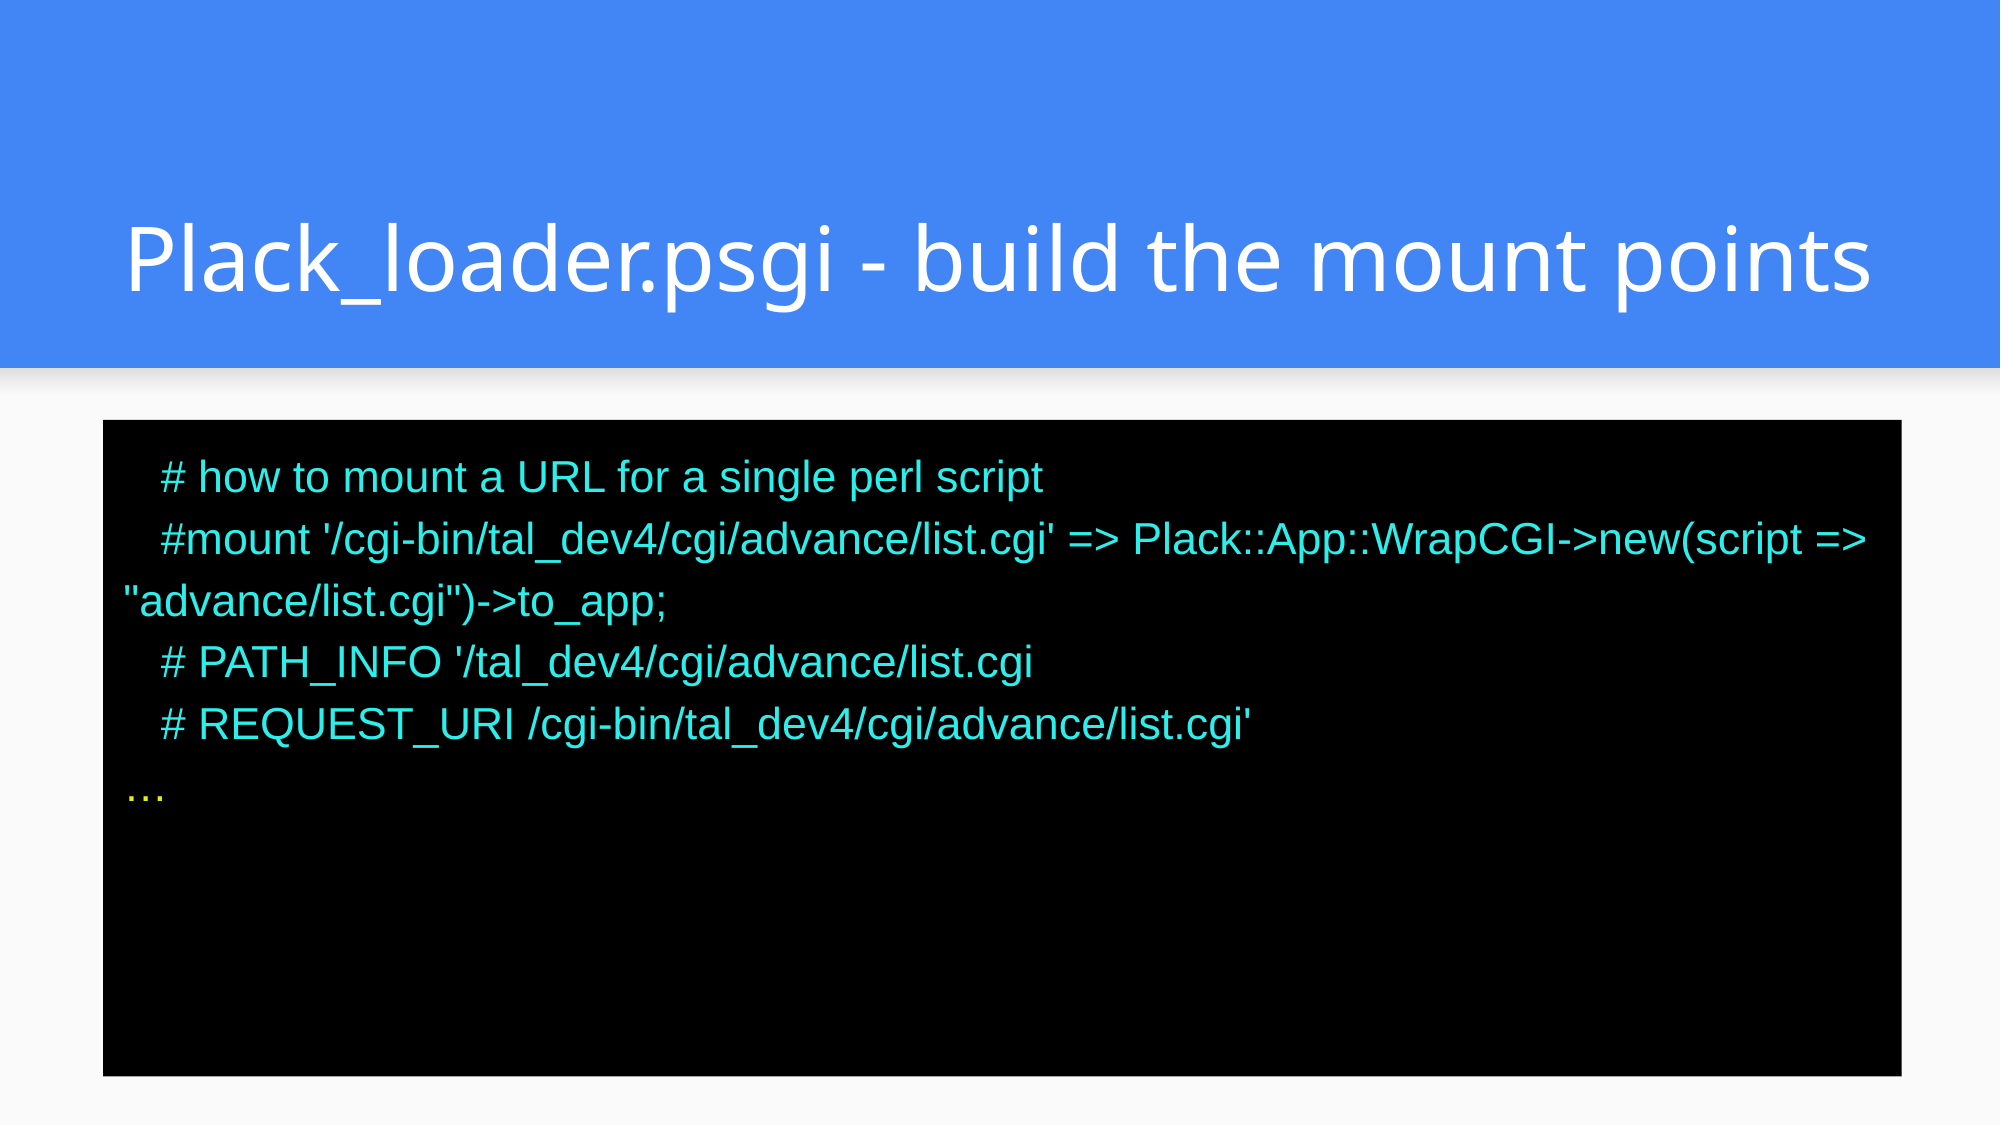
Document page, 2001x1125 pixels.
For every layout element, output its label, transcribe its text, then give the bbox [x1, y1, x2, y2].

list # how to mount a URL for a single perl script #mount '/cgi-bin/tal_dev4/cgi/advance/list.cgi' => Plack::App::WrapCGI->new(script => "advance/list.cgi")->to_app; # PATH_INFO '/tal_dev4/cgi/advance/list.cgi # REQUEST_URI /cgi-bin/tal_dev4/cgi/advance/list.cgi' … [103, 419, 1902, 1077]
title Plack_loader.psgi - build the mount points [103, 161, 1902, 330]
